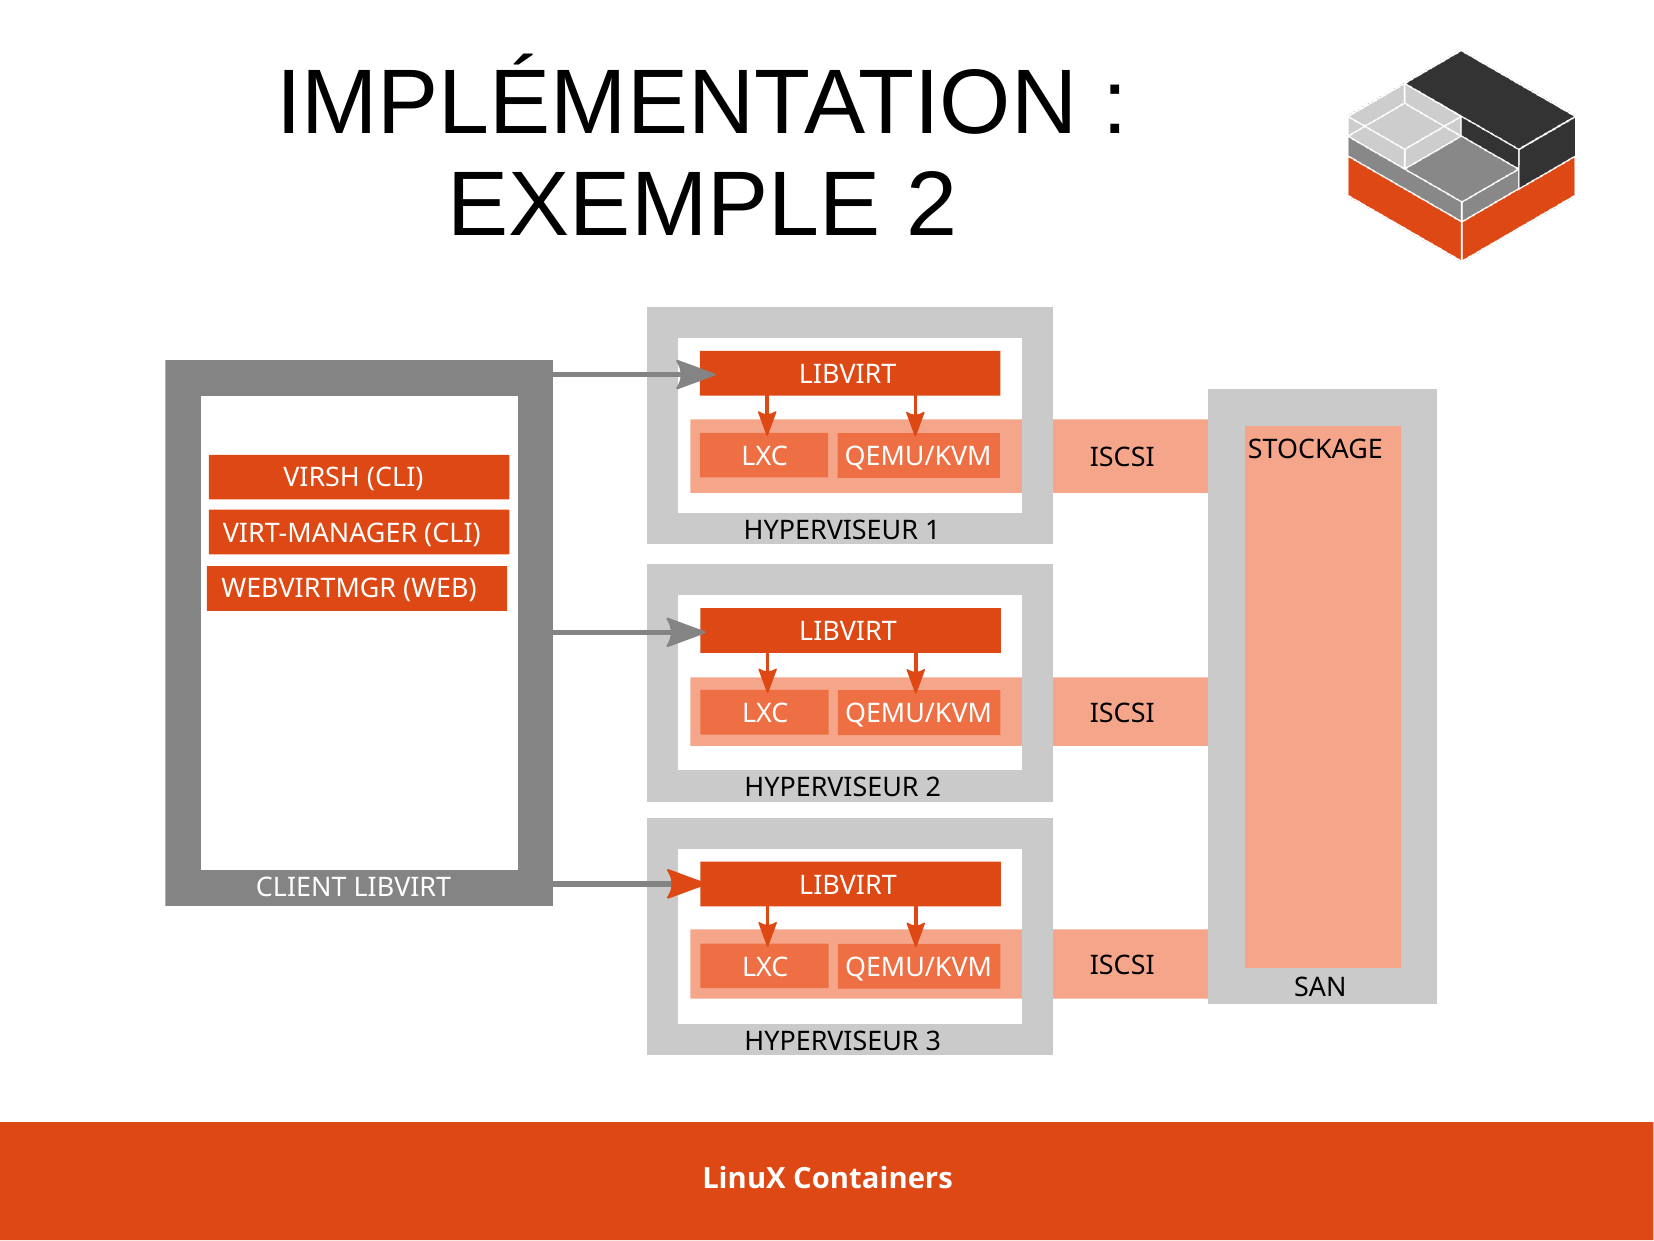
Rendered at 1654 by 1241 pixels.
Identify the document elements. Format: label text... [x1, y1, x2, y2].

picture [1346, 49, 1576, 261]
title IMPLÉMENTATION : EXEMPLE 2 [82, 49, 1323, 257]
picture [165, 307, 1438, 1056]
